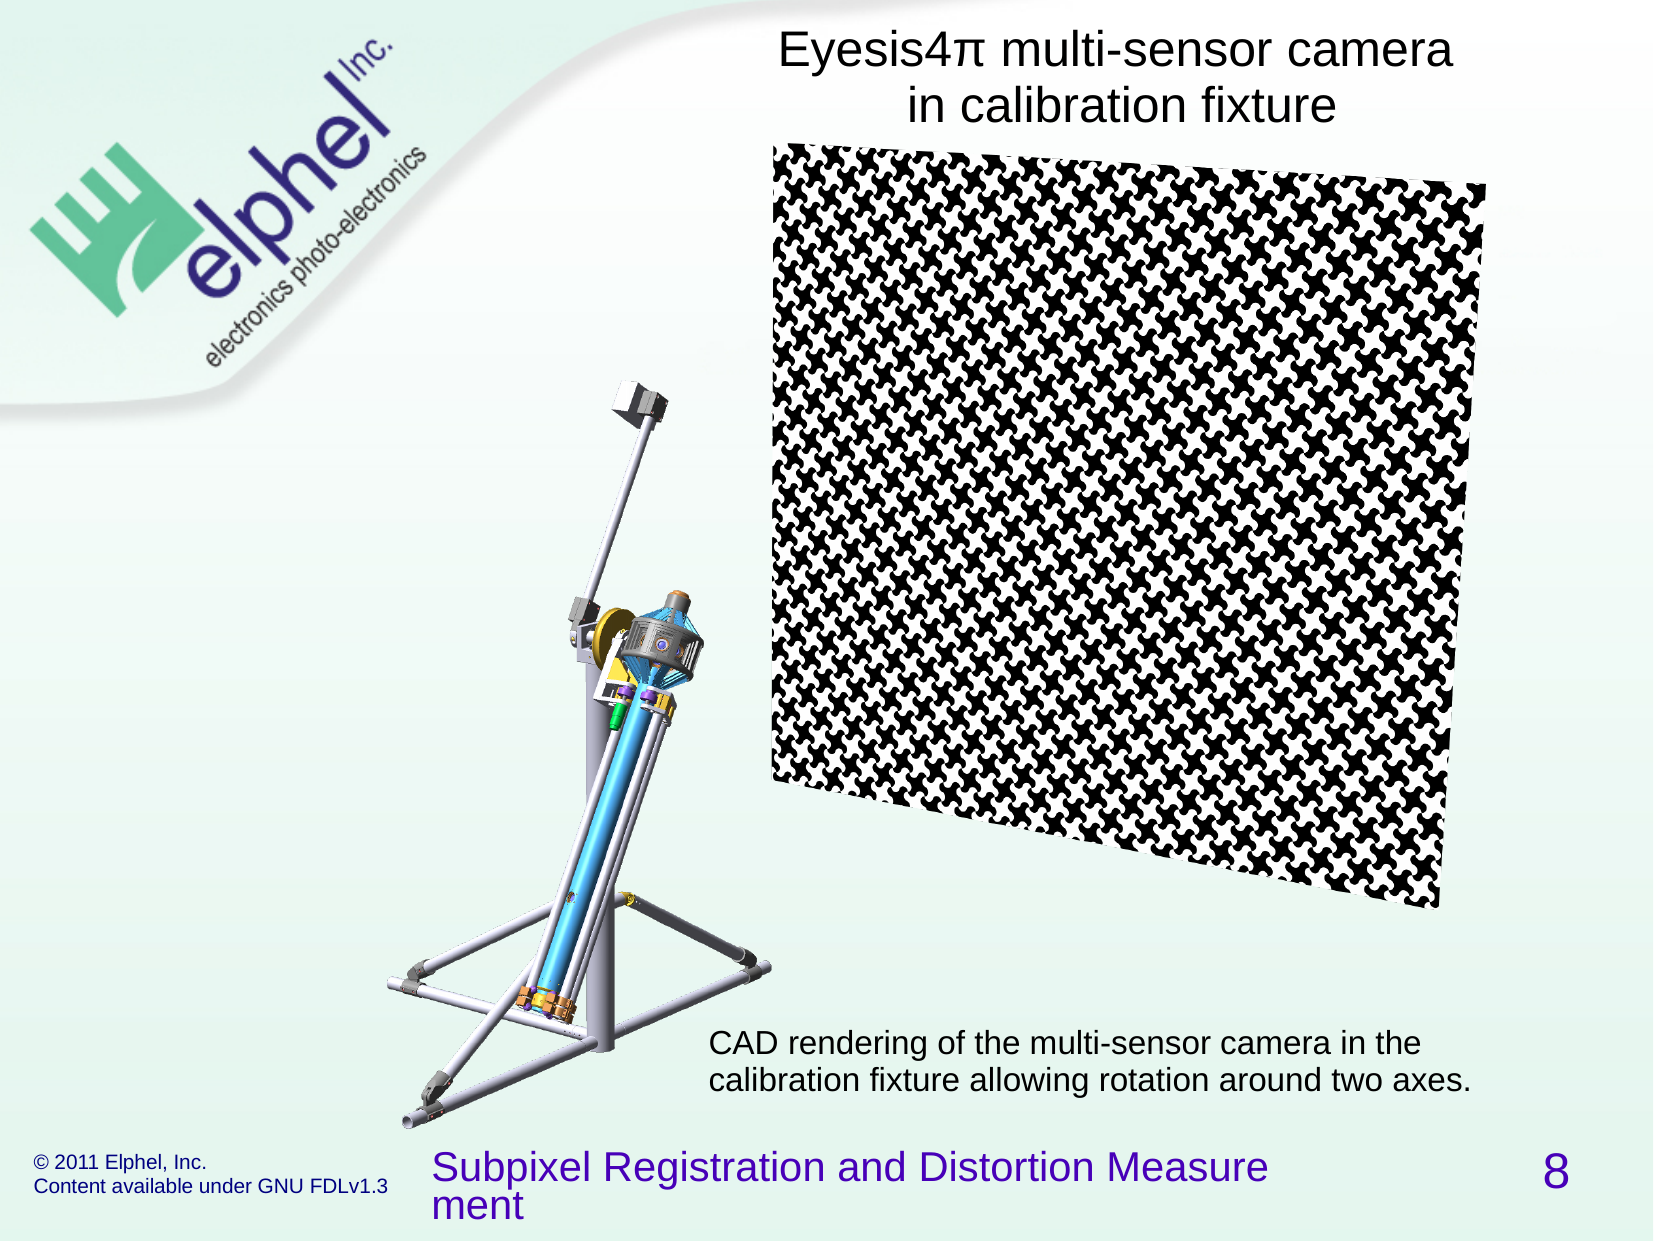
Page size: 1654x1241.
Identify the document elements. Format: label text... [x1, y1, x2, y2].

text_box CAD rendering of the multi-sensor camera in the calibration fixture allowing rotation around two axes. [693, 1016, 1519, 1107]
title Eyesis4π multi-sensor camera in calibration fixture [637, 21, 1594, 133]
picture [0, 0, 1654, 1241]
